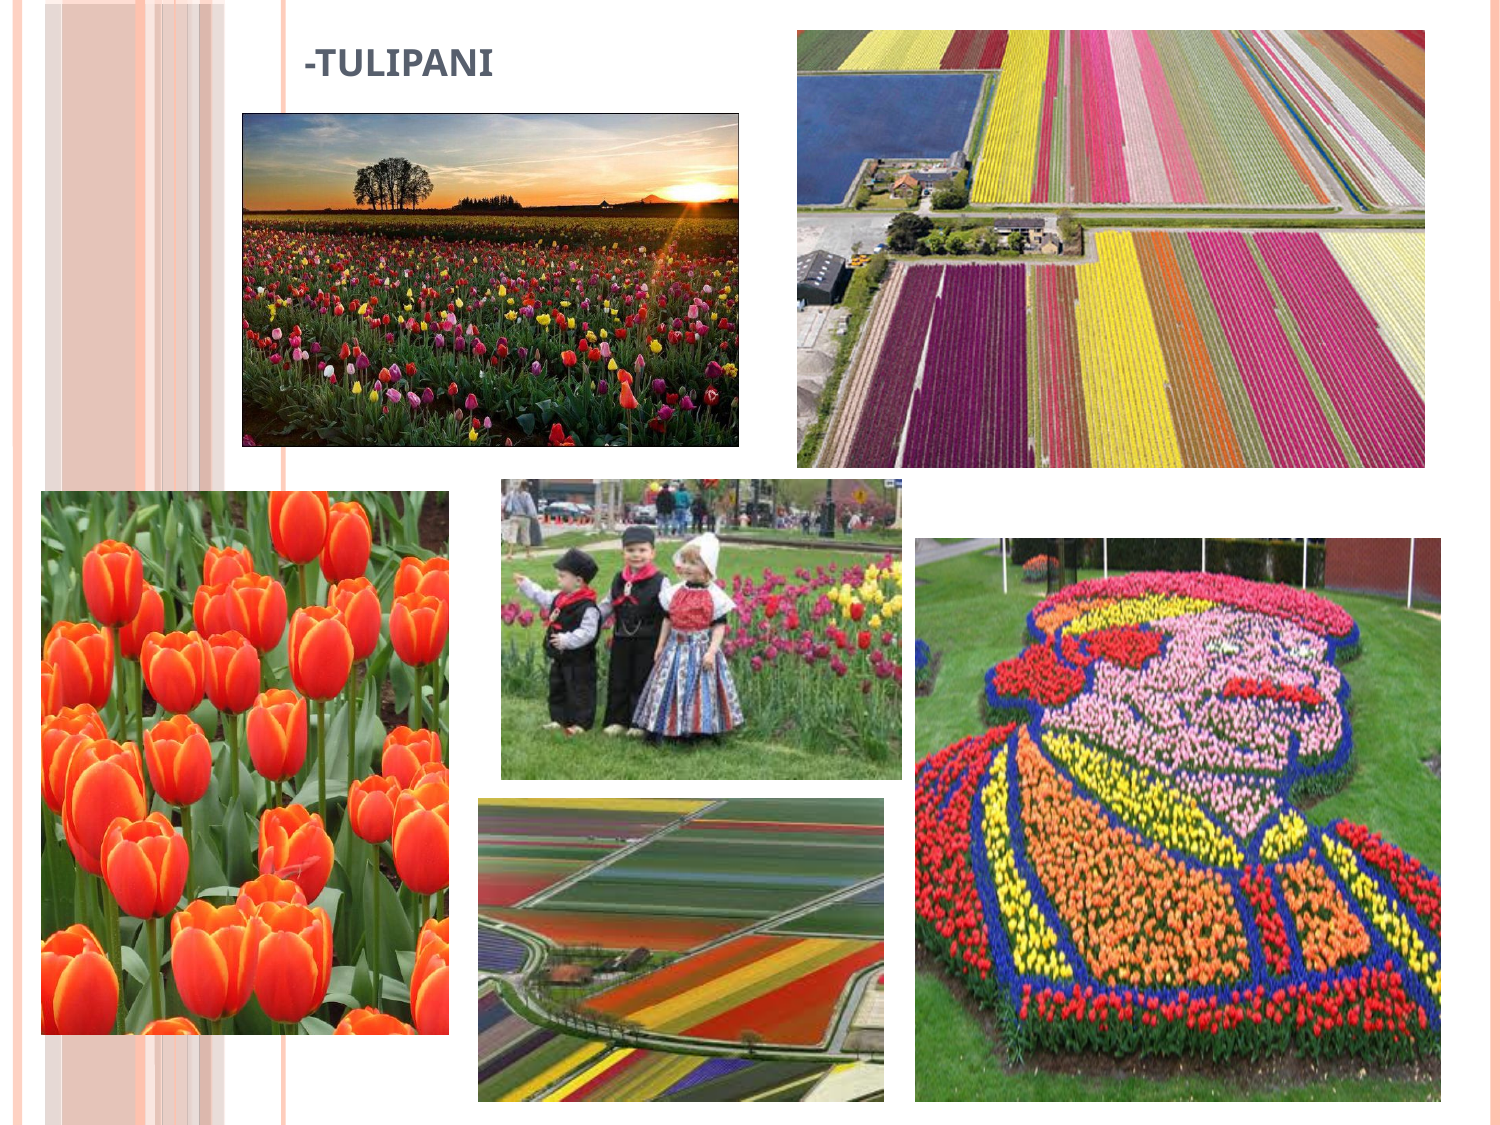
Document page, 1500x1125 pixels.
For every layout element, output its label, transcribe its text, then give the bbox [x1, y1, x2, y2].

picture [915, 538, 1441, 1102]
picture [501, 479, 902, 780]
picture [242, 113, 739, 447]
picture [41, 491, 449, 1035]
picture [797, 30, 1425, 468]
picture [478, 798, 884, 1102]
subtitle -TULIPANI [289, 31, 797, 256]
